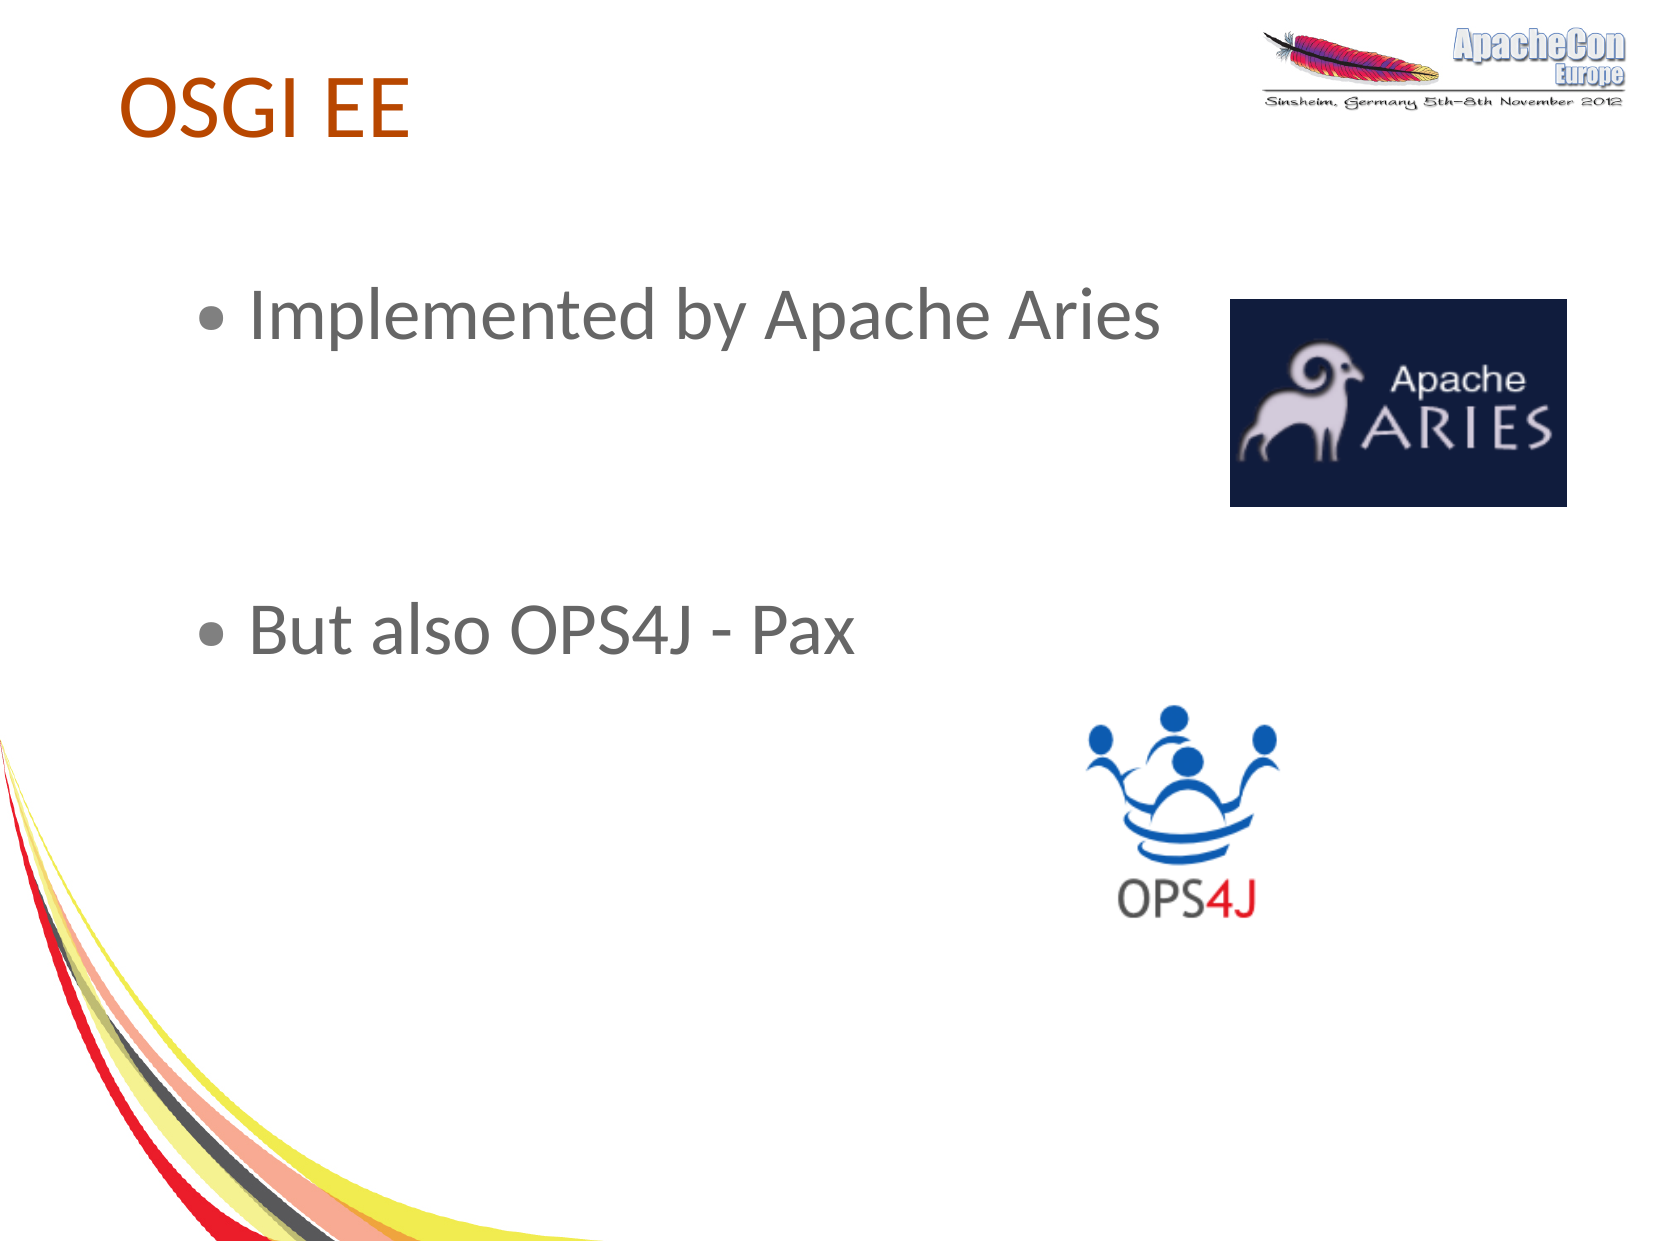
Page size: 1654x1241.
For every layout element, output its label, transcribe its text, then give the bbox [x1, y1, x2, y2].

title OSGI EE [59, 59, 1418, 171]
list Implemented by Apache Aries But also OPS4J - Pax [177, 283, 1536, 1111]
picture [0, 0, 1654, 1241]
